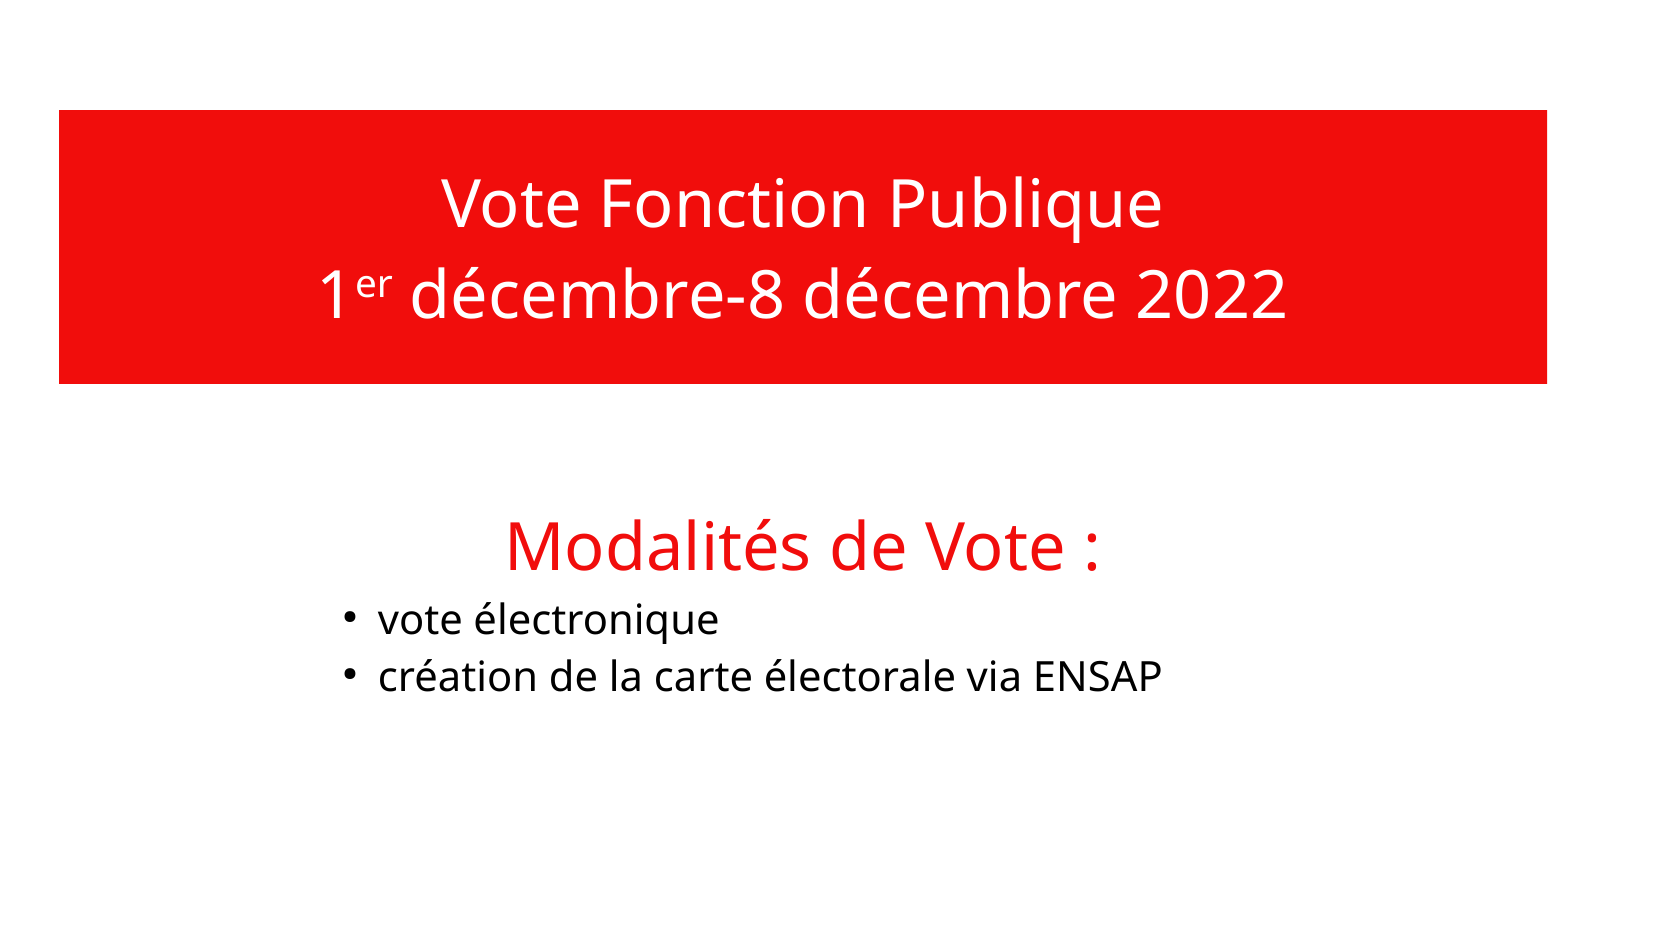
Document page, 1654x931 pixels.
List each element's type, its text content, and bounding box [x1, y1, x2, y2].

text_box Modalités de Vote : vote électronique création de la carte électorale via ENSAP [59, 464, 1548, 739]
subtitle Vote Fonction Publique 1er décembre-8 décembre 2022 [59, 110, 1548, 384]
